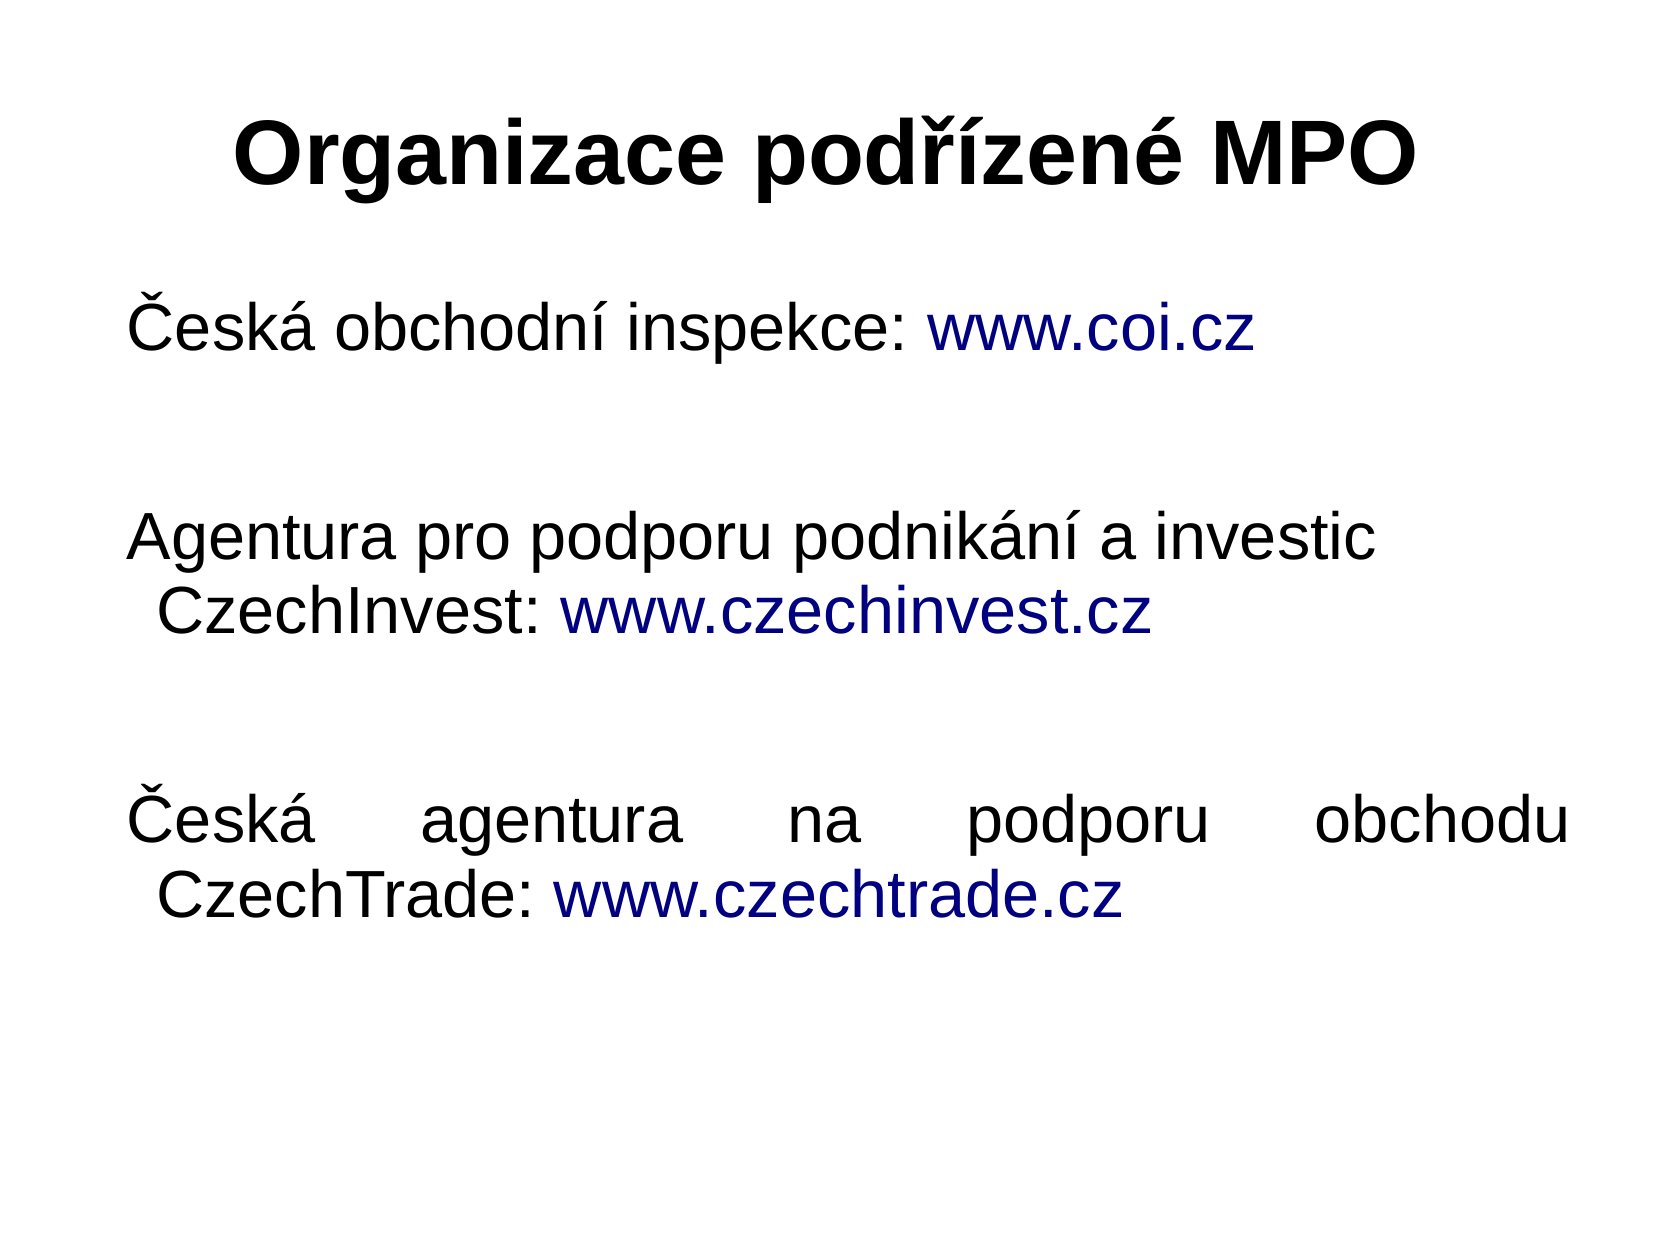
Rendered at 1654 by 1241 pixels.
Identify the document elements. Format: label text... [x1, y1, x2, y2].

list Česká obchodní inspekce: www.coi.cz Agentura pro podporu podnikání a investic CzechInvest: www.czechinvest.cz Česká agentura na podporu obchodu CzechTrade: www.czechtrade.cz [82, 290, 1571, 1109]
title Organizace podřízené MPO [82, 49, 1571, 257]
